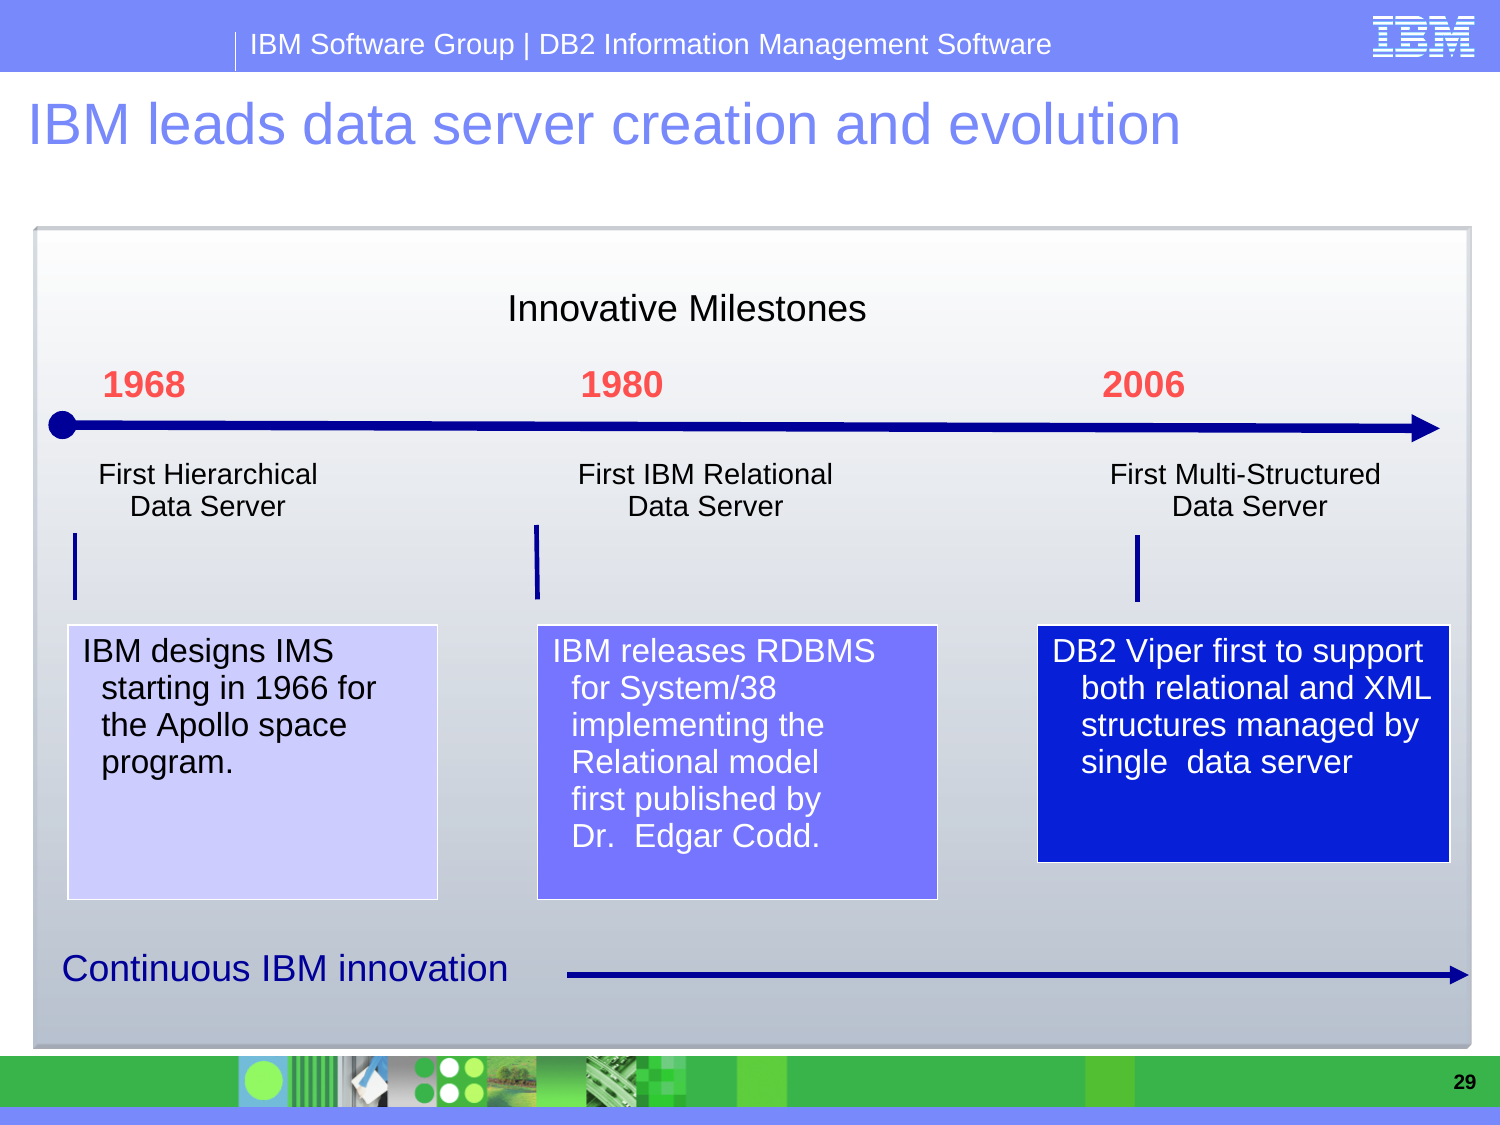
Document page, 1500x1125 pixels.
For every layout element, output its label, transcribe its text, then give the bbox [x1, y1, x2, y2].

text_box IBM releases RDBMS for System/38 implementing the Relational model first published by Dr. Edgar Codd. [537, 624, 938, 900]
picture [0, 1056, 1500, 1107]
text_box First Multi-Structured Data Server [1062, 449, 1438, 531]
text_box IBM designs IMS starting in 1966 for the Apollo space program. [67, 624, 438, 900]
text_box First Hierarchical Data Server [62, 449, 354, 531]
text_box Innovative Milestones [492, 279, 882, 337]
text_box DB2 Viper first to support both relational and XML structures managed by single data server [1037, 624, 1450, 863]
title IBM leads data server creation and evolution [12, 87, 1402, 166]
text_box 1980 [565, 355, 679, 414]
text_box First IBM Relational Data Server [548, 449, 863, 531]
text_box Continuous IBM innovation [46, 939, 524, 998]
text_box 1968 [87, 355, 201, 414]
text_box 2006 [1087, 355, 1201, 414]
